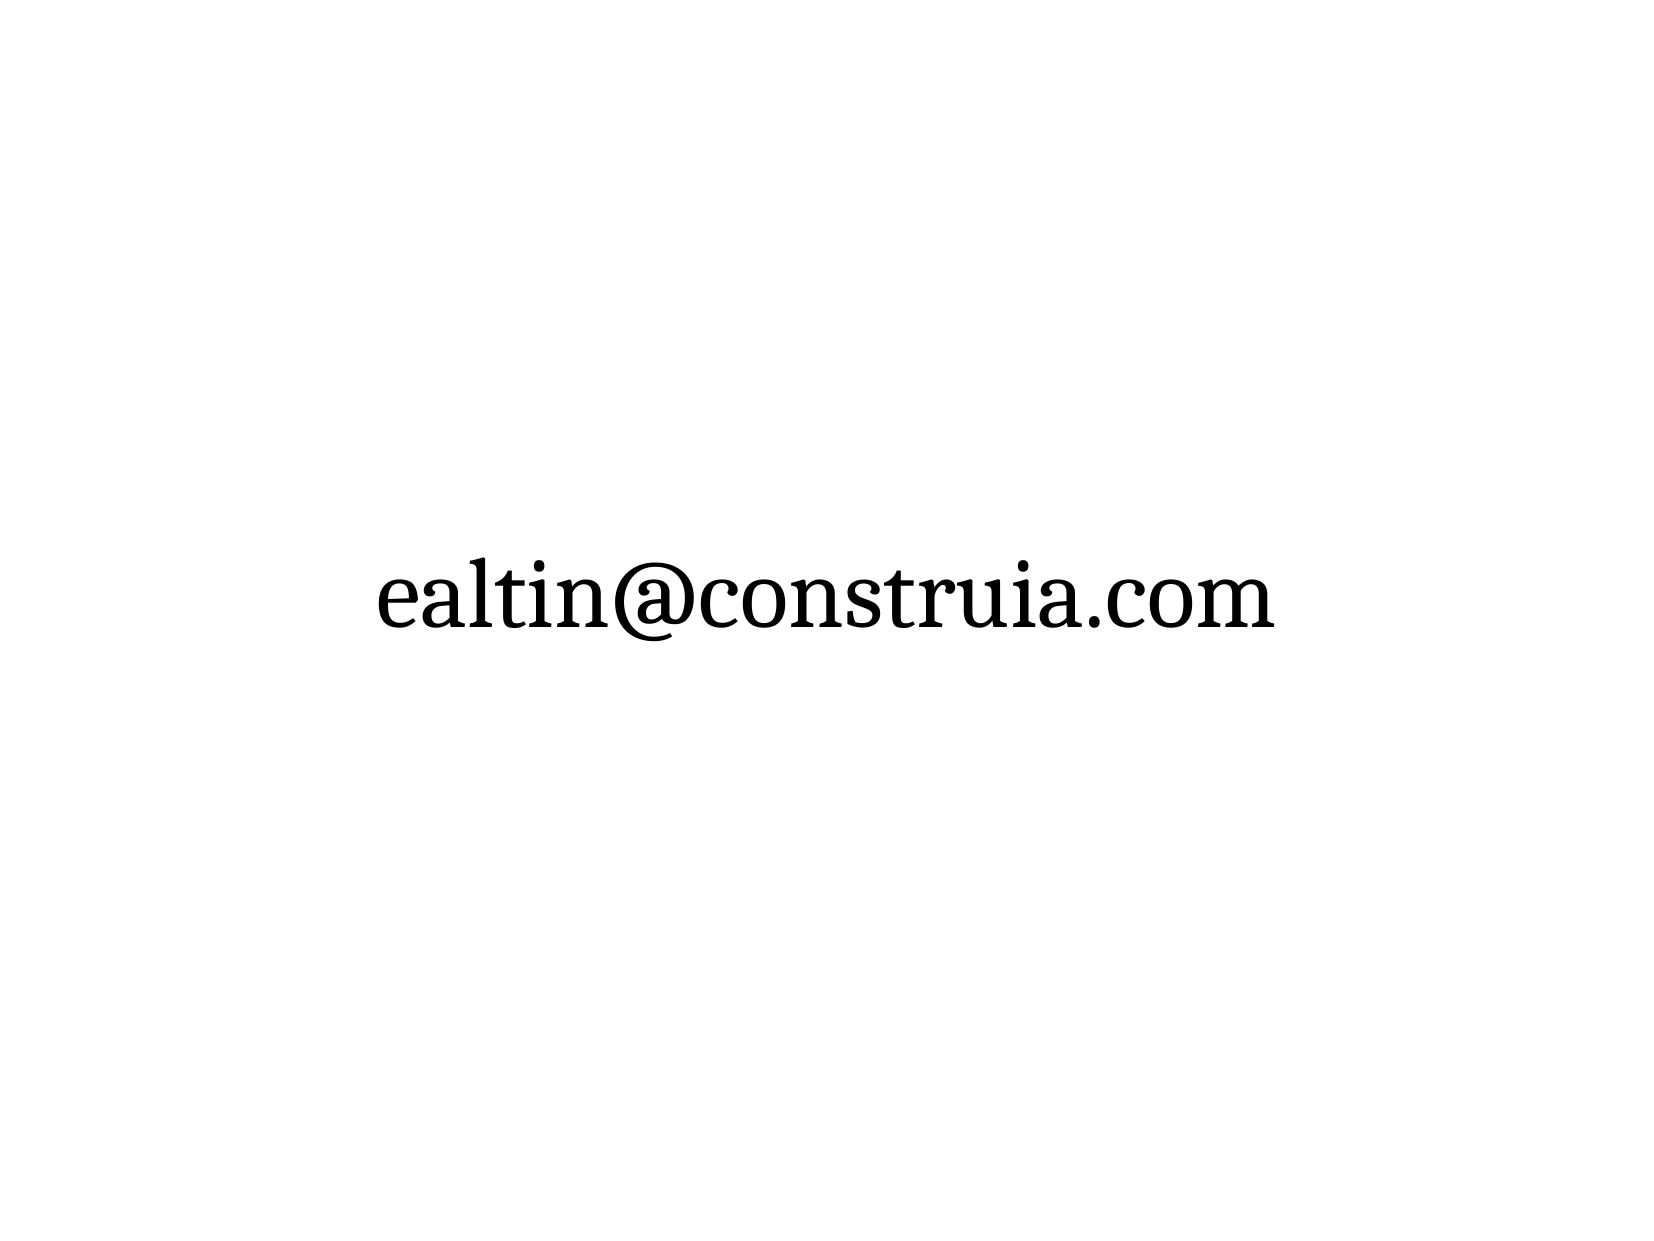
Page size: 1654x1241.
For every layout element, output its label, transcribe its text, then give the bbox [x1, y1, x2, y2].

title ealtin@construia.com [82, 281, 1571, 908]
